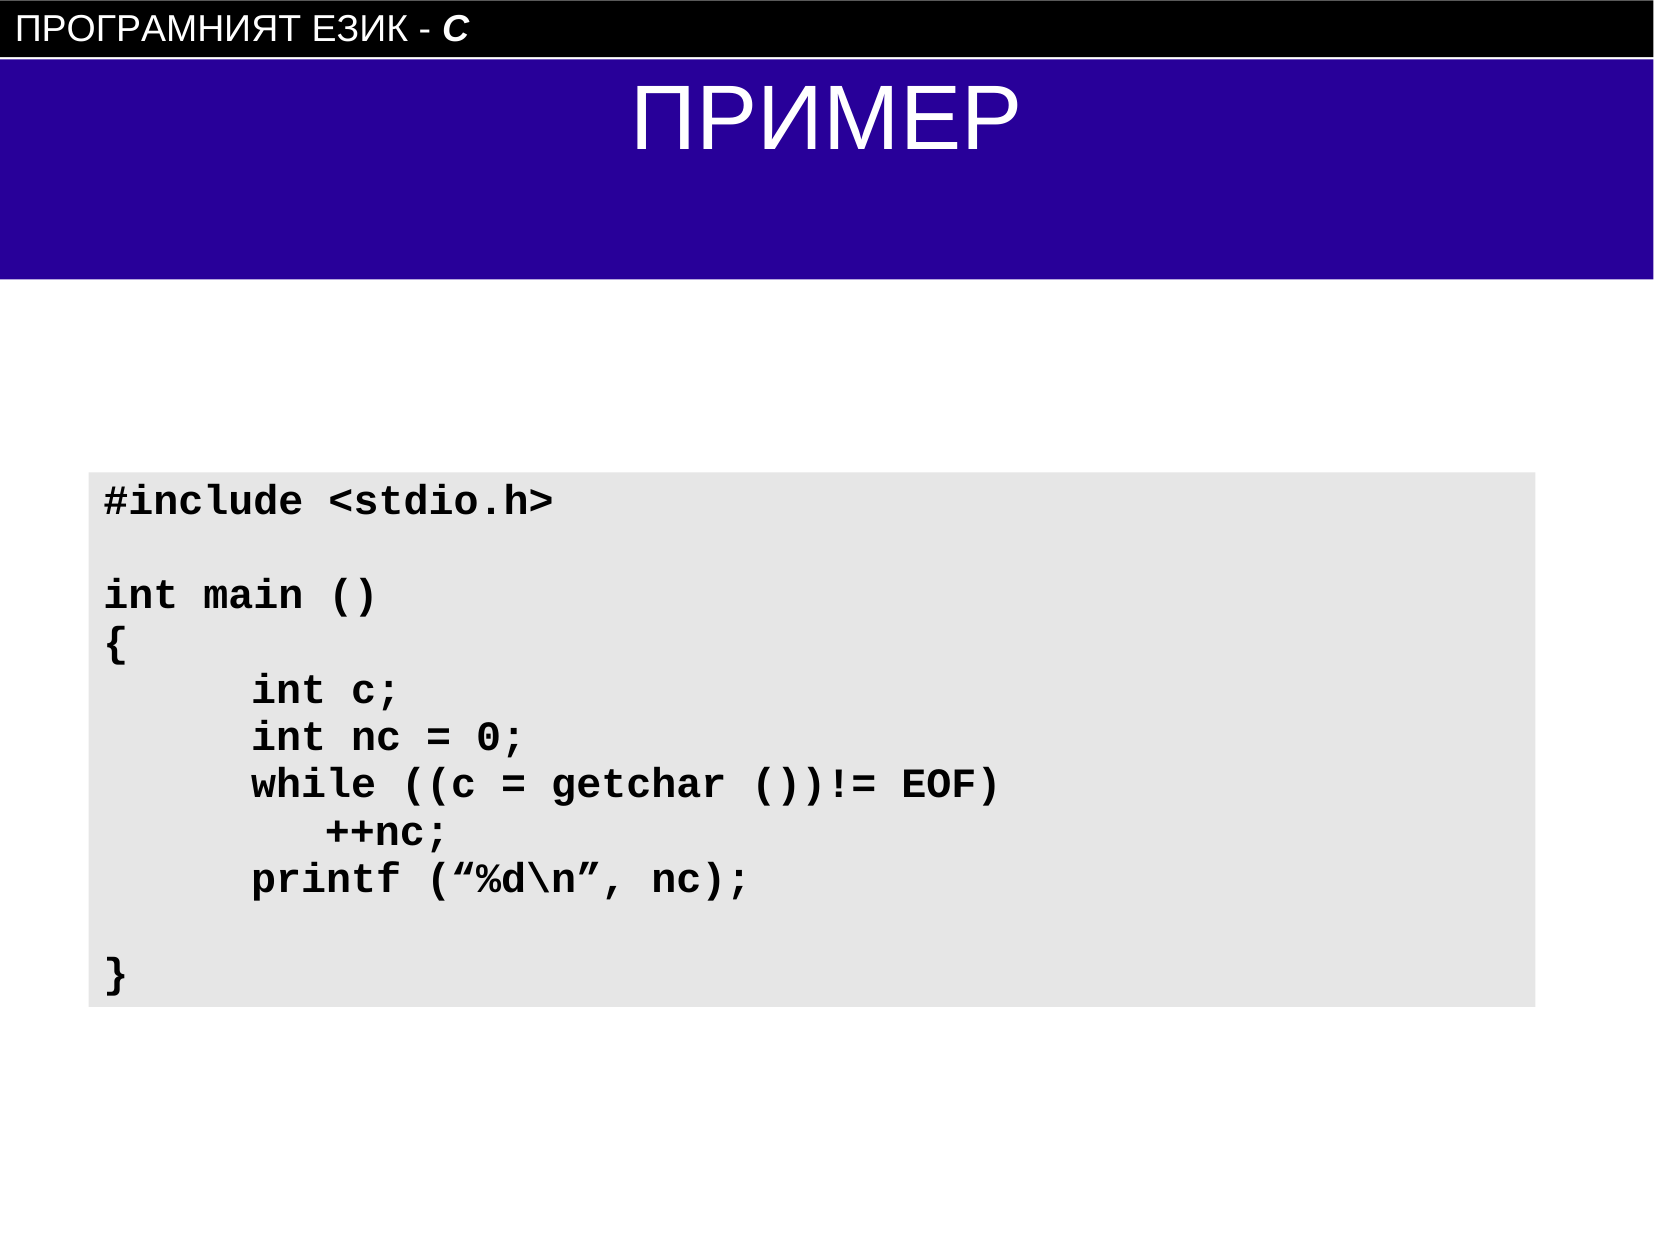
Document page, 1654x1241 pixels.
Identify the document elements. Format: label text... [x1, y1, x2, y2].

text_box #include <stdio.h> int main () { int c; int nc = 0; while ((c = getchar ())!= EOF) ++nc; printf (“%d\n”, nc); } [88, 472, 1536, 1007]
text_box ПРИМЕР [0, 59, 1654, 280]
text_box ПРОГРАМНИЯT ЕЗИК - С [0, 0, 1654, 58]
